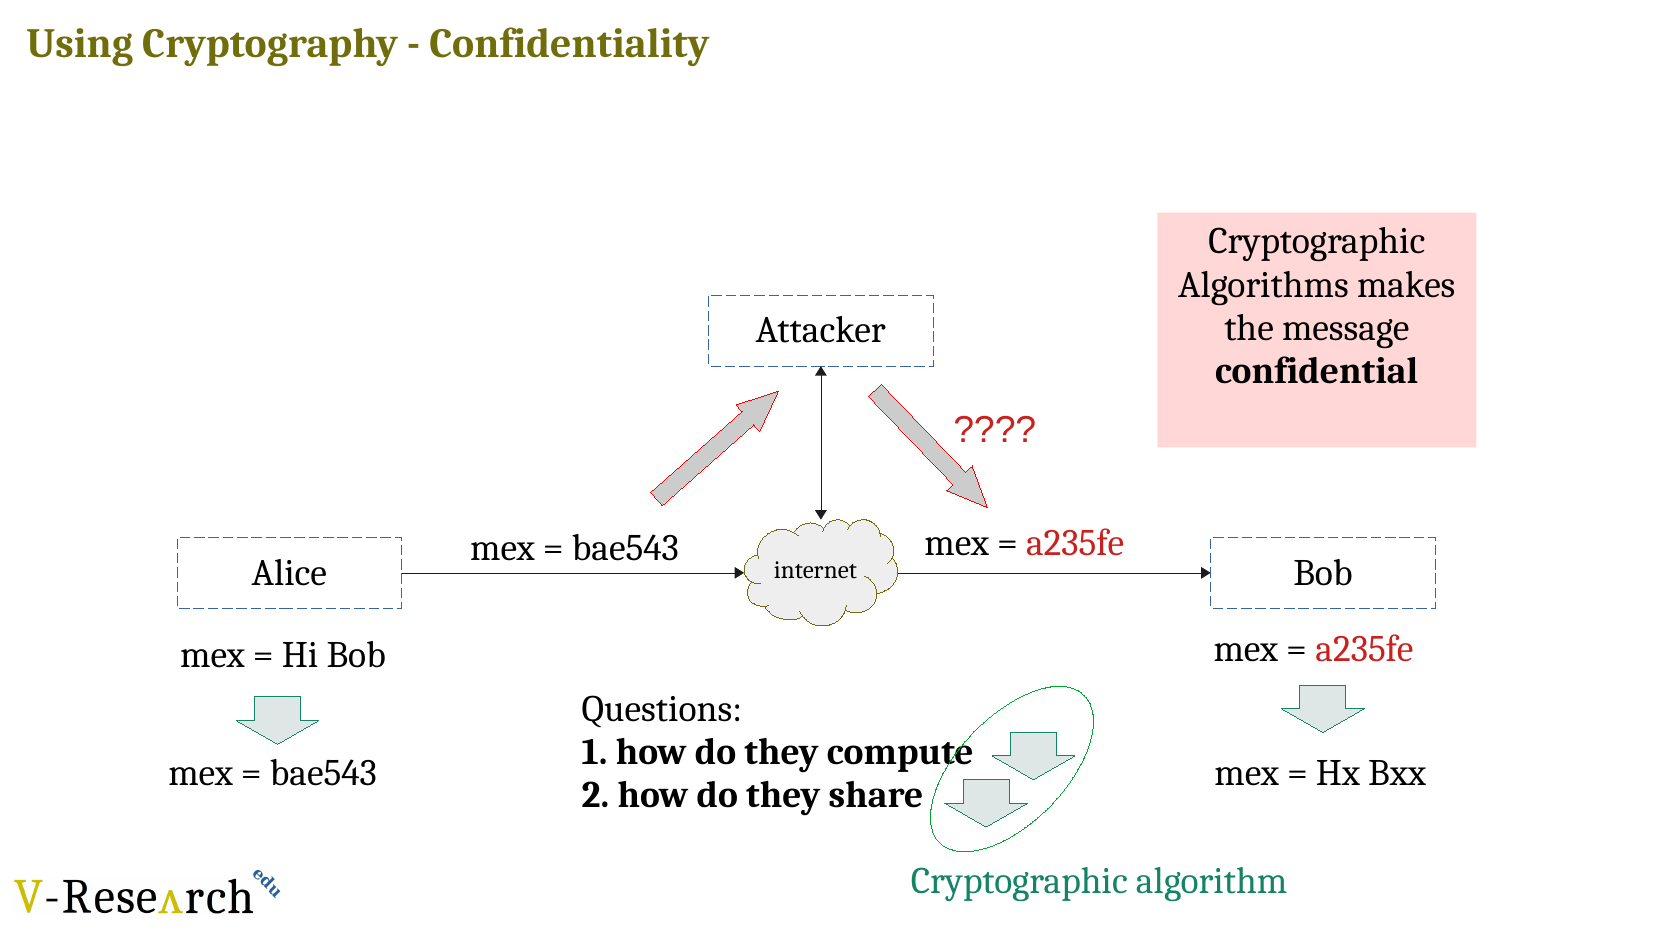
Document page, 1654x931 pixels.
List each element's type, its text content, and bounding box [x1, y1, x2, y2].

text_box [992, 732, 1075, 780]
text_box mex = Hi Bob [165, 625, 408, 685]
text_box internet [744, 519, 898, 626]
picture [11, 876, 255, 916]
text_box Questions: 1. how do they compute 2. how do they share [566, 680, 1013, 871]
text_box [868, 384, 988, 508]
text_box Cryptographic algorithm [896, 852, 1321, 912]
text_box [944, 779, 1028, 827]
text_box Attacker [708, 295, 934, 367]
text_box [1281, 685, 1365, 733]
text_box ???? [938, 401, 1052, 459]
text_box mex = bae543 [153, 744, 407, 803]
text_box Cryptographic Algorithms makes the message confidential [1157, 212, 1477, 448]
text_box mex = a235fe [1198, 620, 1443, 680]
text_box mex = a235fe [909, 513, 1154, 573]
text_box [236, 696, 319, 745]
text_box Alice [177, 537, 402, 609]
text_box mex = bae543 [455, 519, 709, 579]
text_box mex = Hx Bxx [1199, 744, 1445, 803]
text_box Bob [1210, 537, 1436, 609]
text_box edu [222, 847, 333, 931]
text_box Using Cryptography - Confidentiality [11, 12, 1193, 77]
text_box [650, 391, 779, 506]
